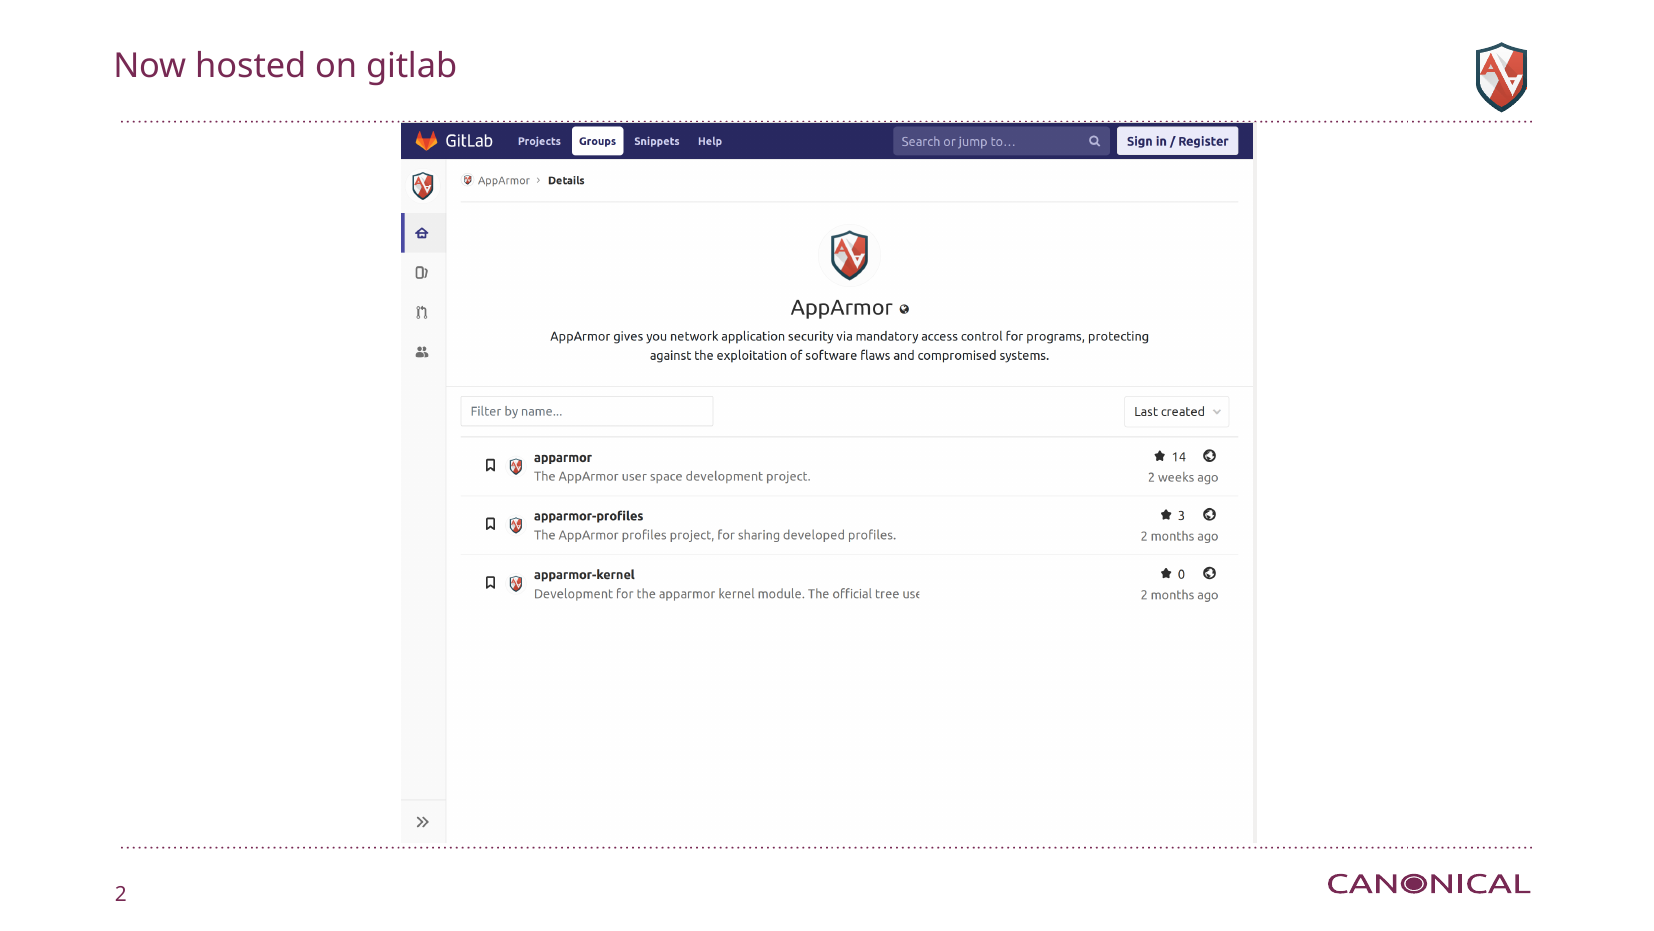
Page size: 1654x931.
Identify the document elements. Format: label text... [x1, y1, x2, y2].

title Now hosted on gitlab [113, 48, 1382, 81]
picture [111, 845, 1533, 851]
picture [111, 33, 1546, 844]
